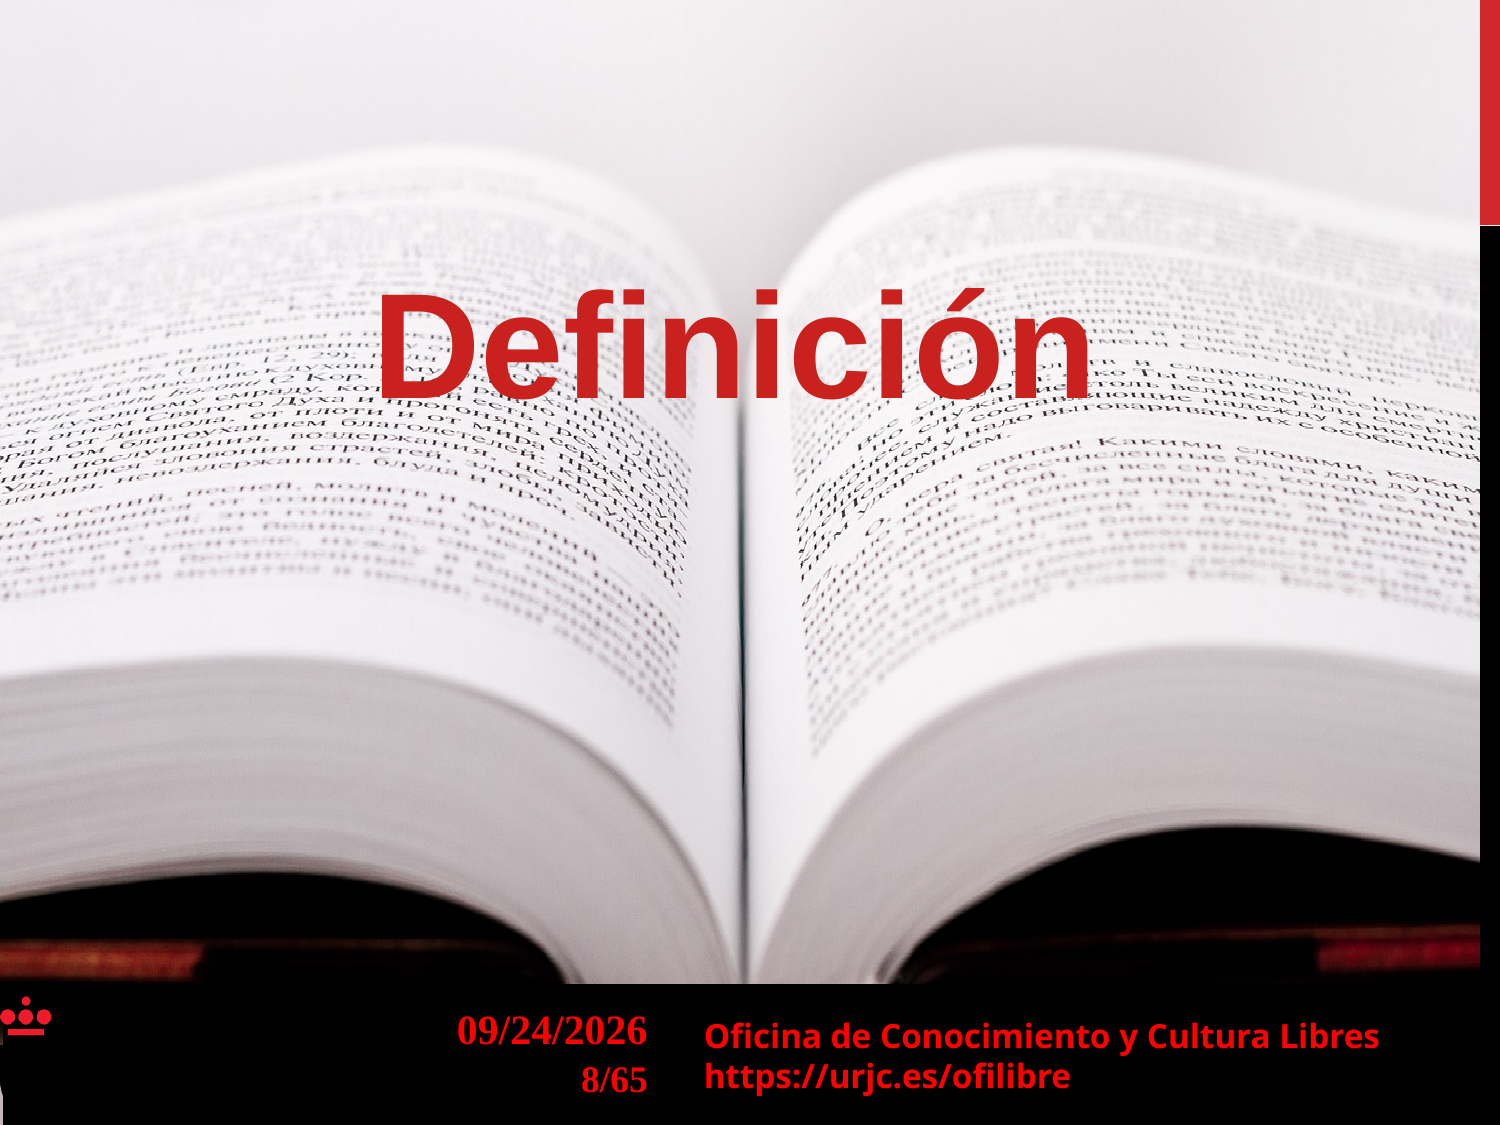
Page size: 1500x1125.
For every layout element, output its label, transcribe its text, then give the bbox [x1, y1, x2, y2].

picture [0, 0, 1500, 1014]
title [75, 285, 1425, 661]
text_box Definición [120, 254, 1351, 605]
